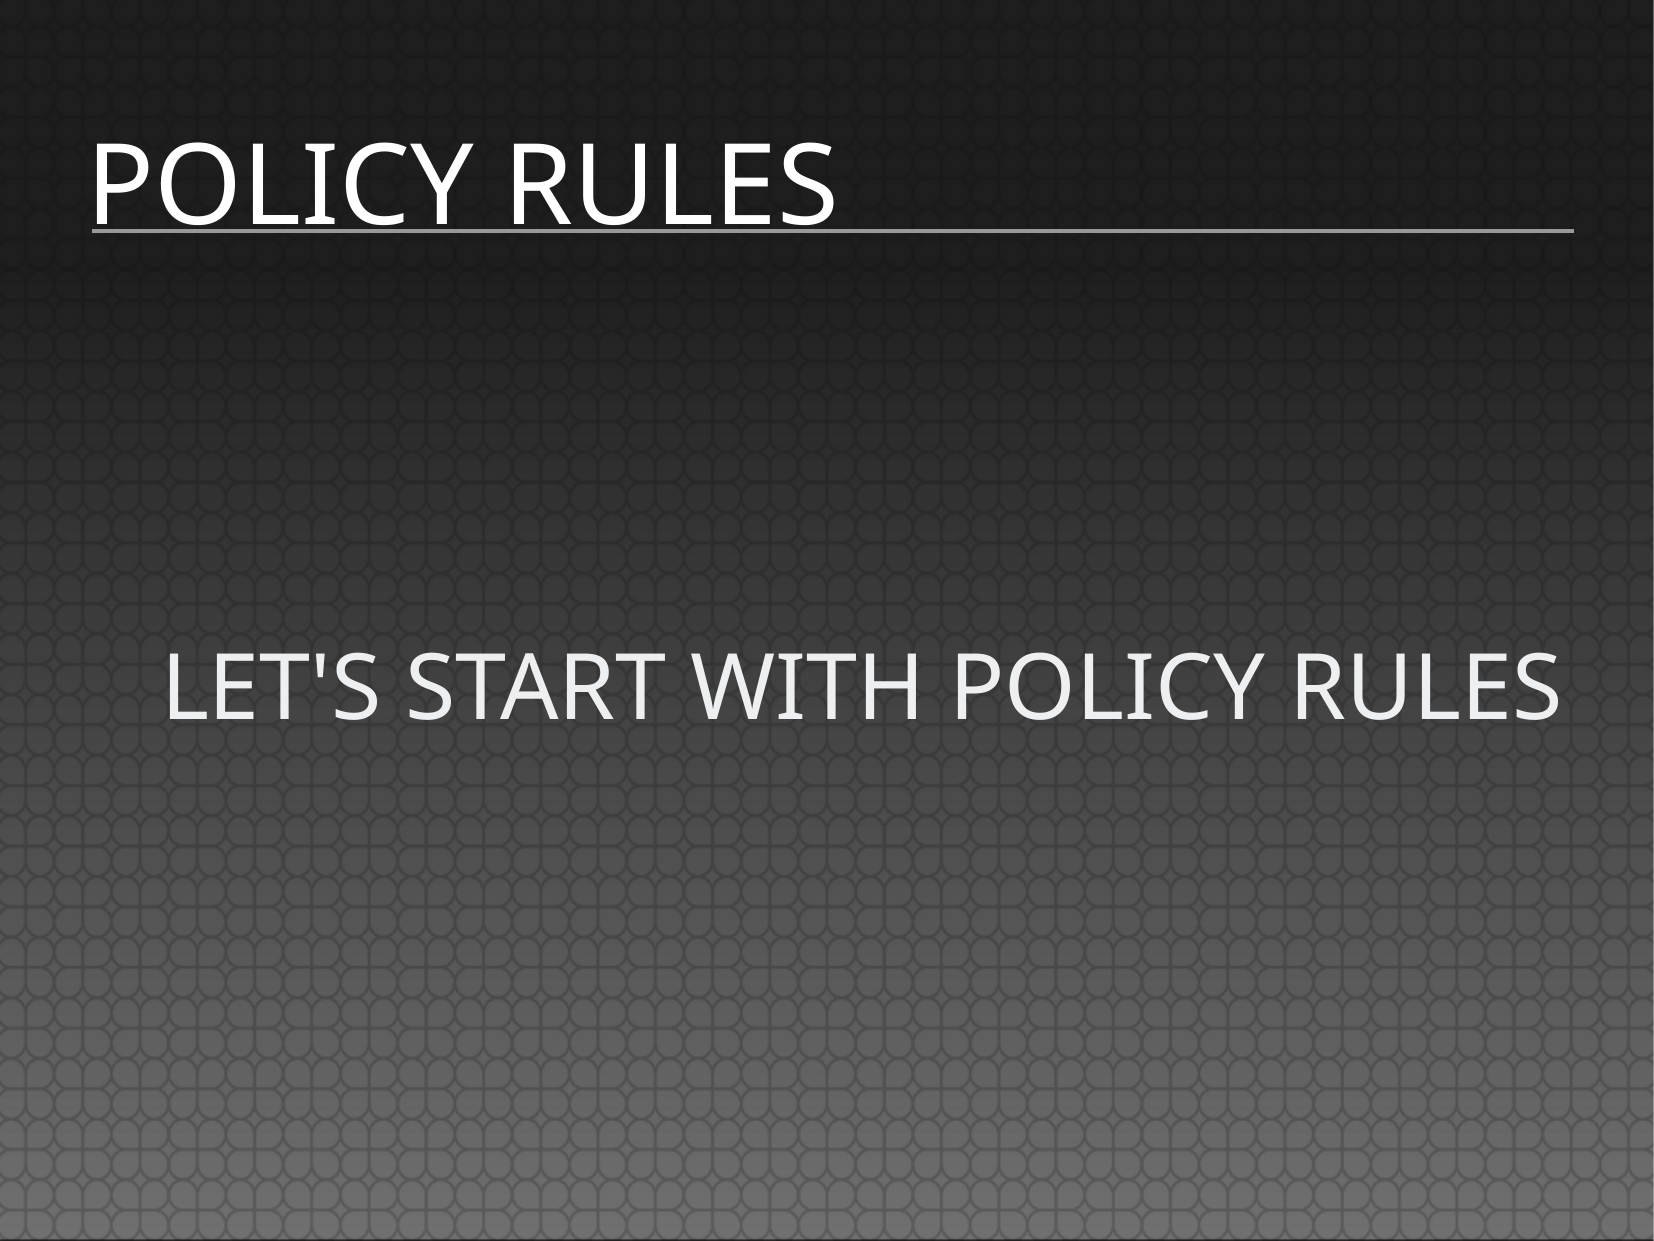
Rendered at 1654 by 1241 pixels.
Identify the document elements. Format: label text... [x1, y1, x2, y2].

title POLICY RULES [86, 110, 1576, 251]
list LET'S START WITH POLICY RULES [82, 290, 1571, 1010]
picture [0, 0, 1654, 1241]
